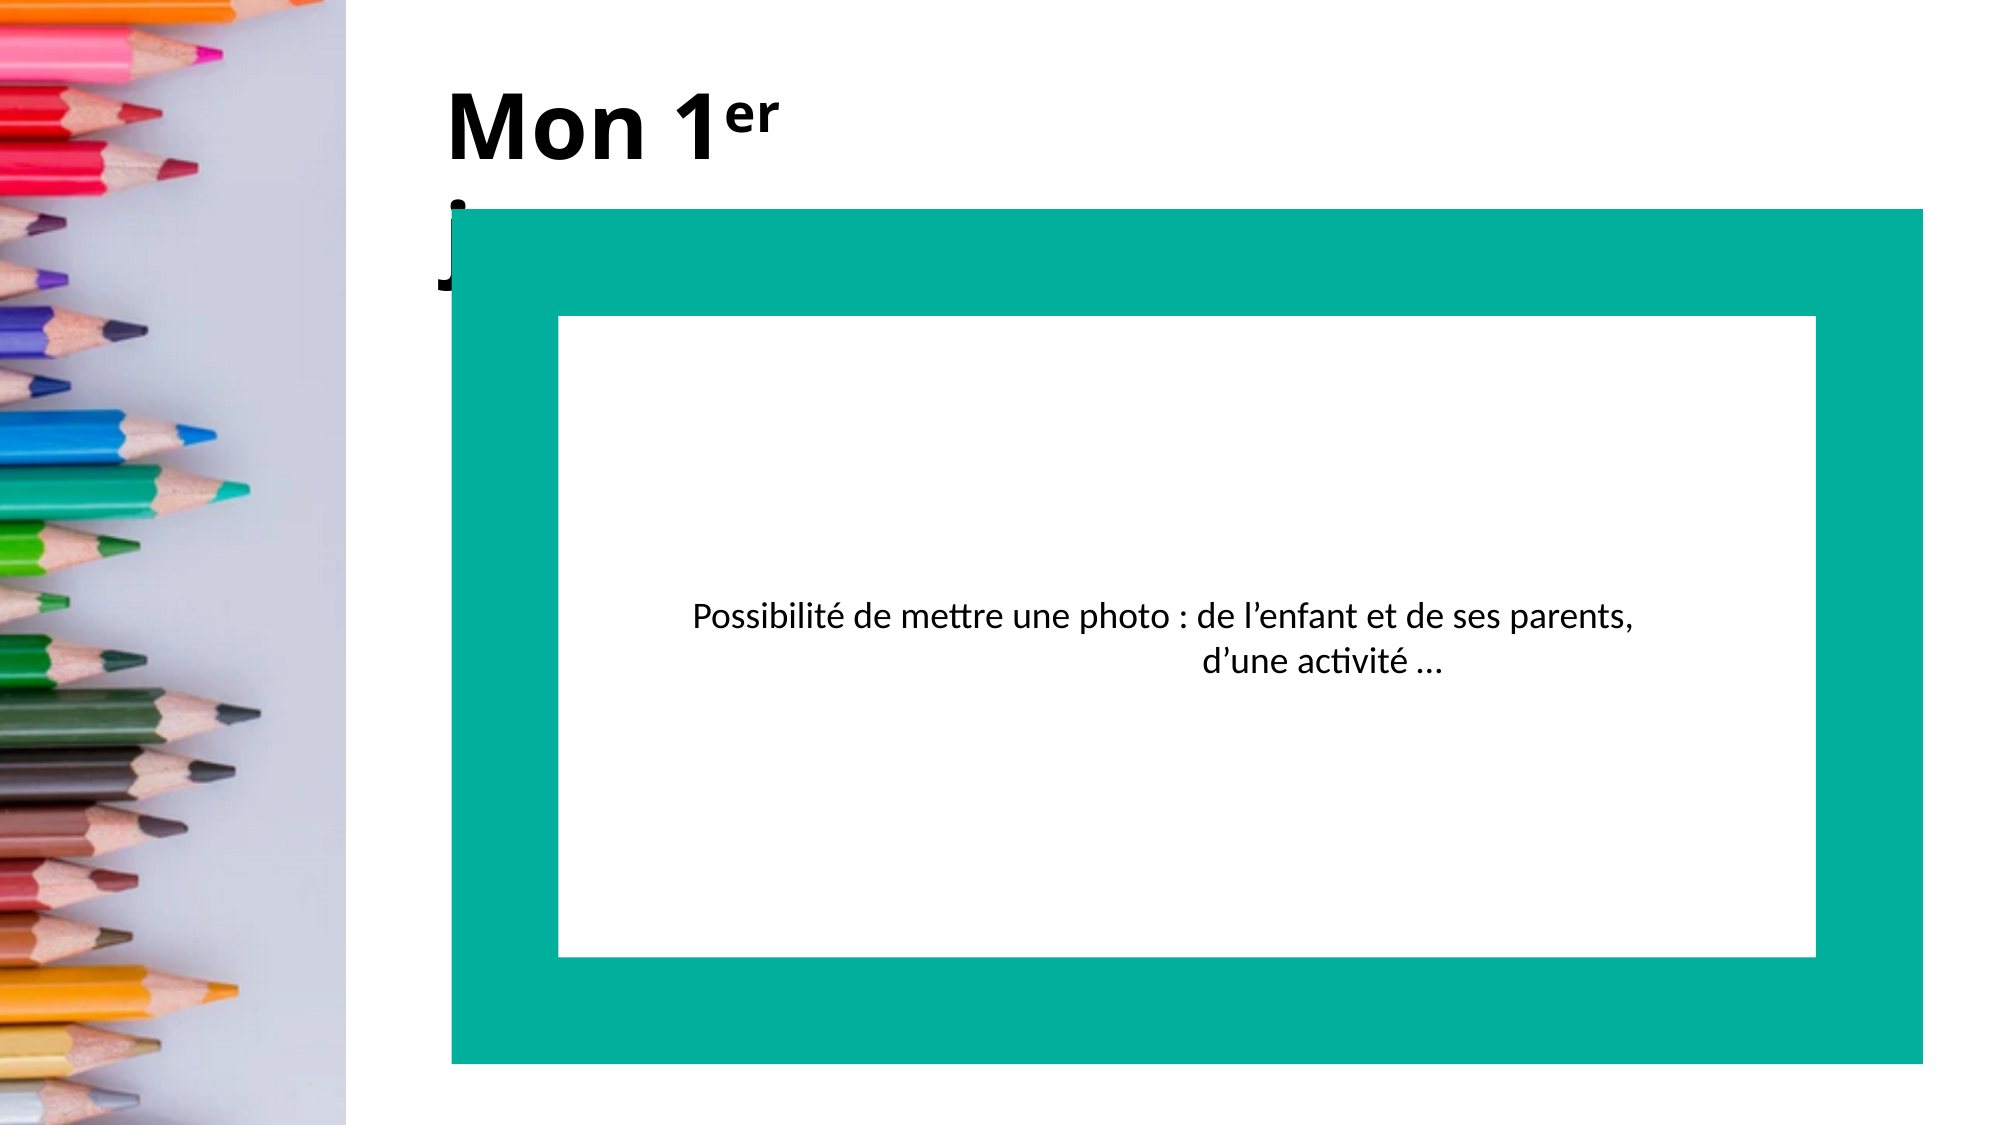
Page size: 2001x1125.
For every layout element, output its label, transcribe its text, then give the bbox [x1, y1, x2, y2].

picture [0, 0, 346, 1125]
text_box [451, 209, 1923, 1065]
text_box Mon 1er jour [430, 60, 1000, 296]
text_box Possibilité de mettre une photo : de l’enfant et de ses parents, d’une activité … [678, 583, 1678, 689]
